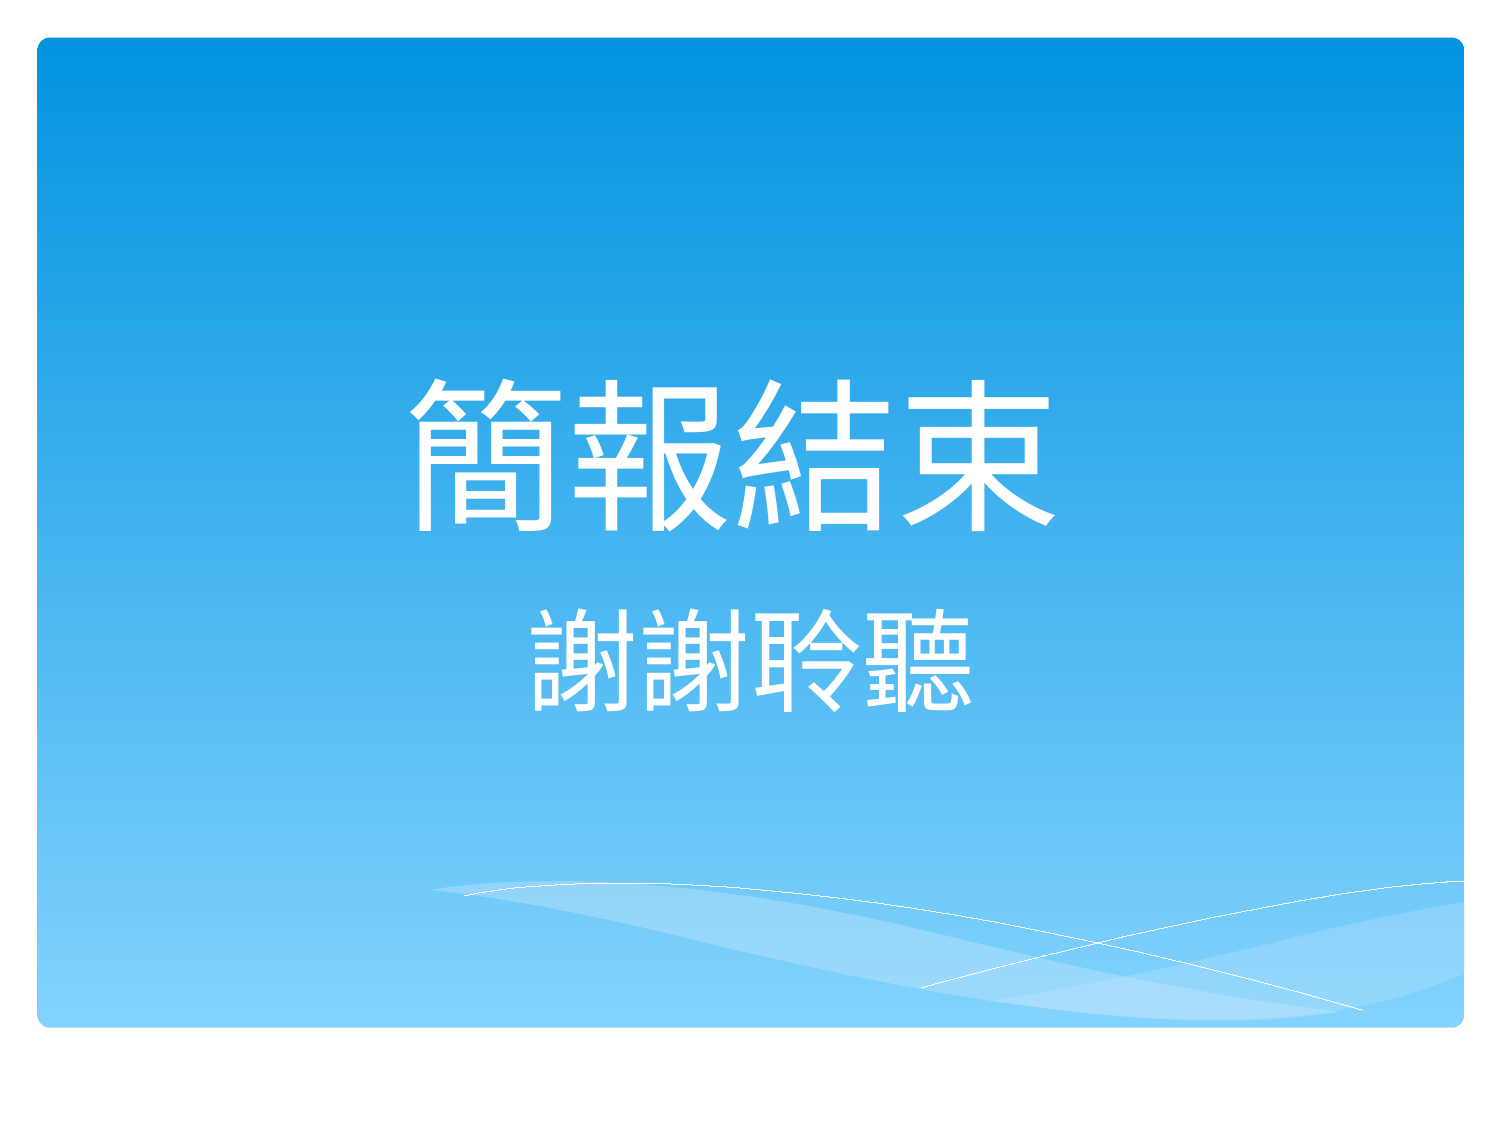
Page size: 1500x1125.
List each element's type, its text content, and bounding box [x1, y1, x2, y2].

title 簡報結束 [312, 361, 1152, 560]
subtitle 謝謝聆聽 [225, 583, 1276, 826]
